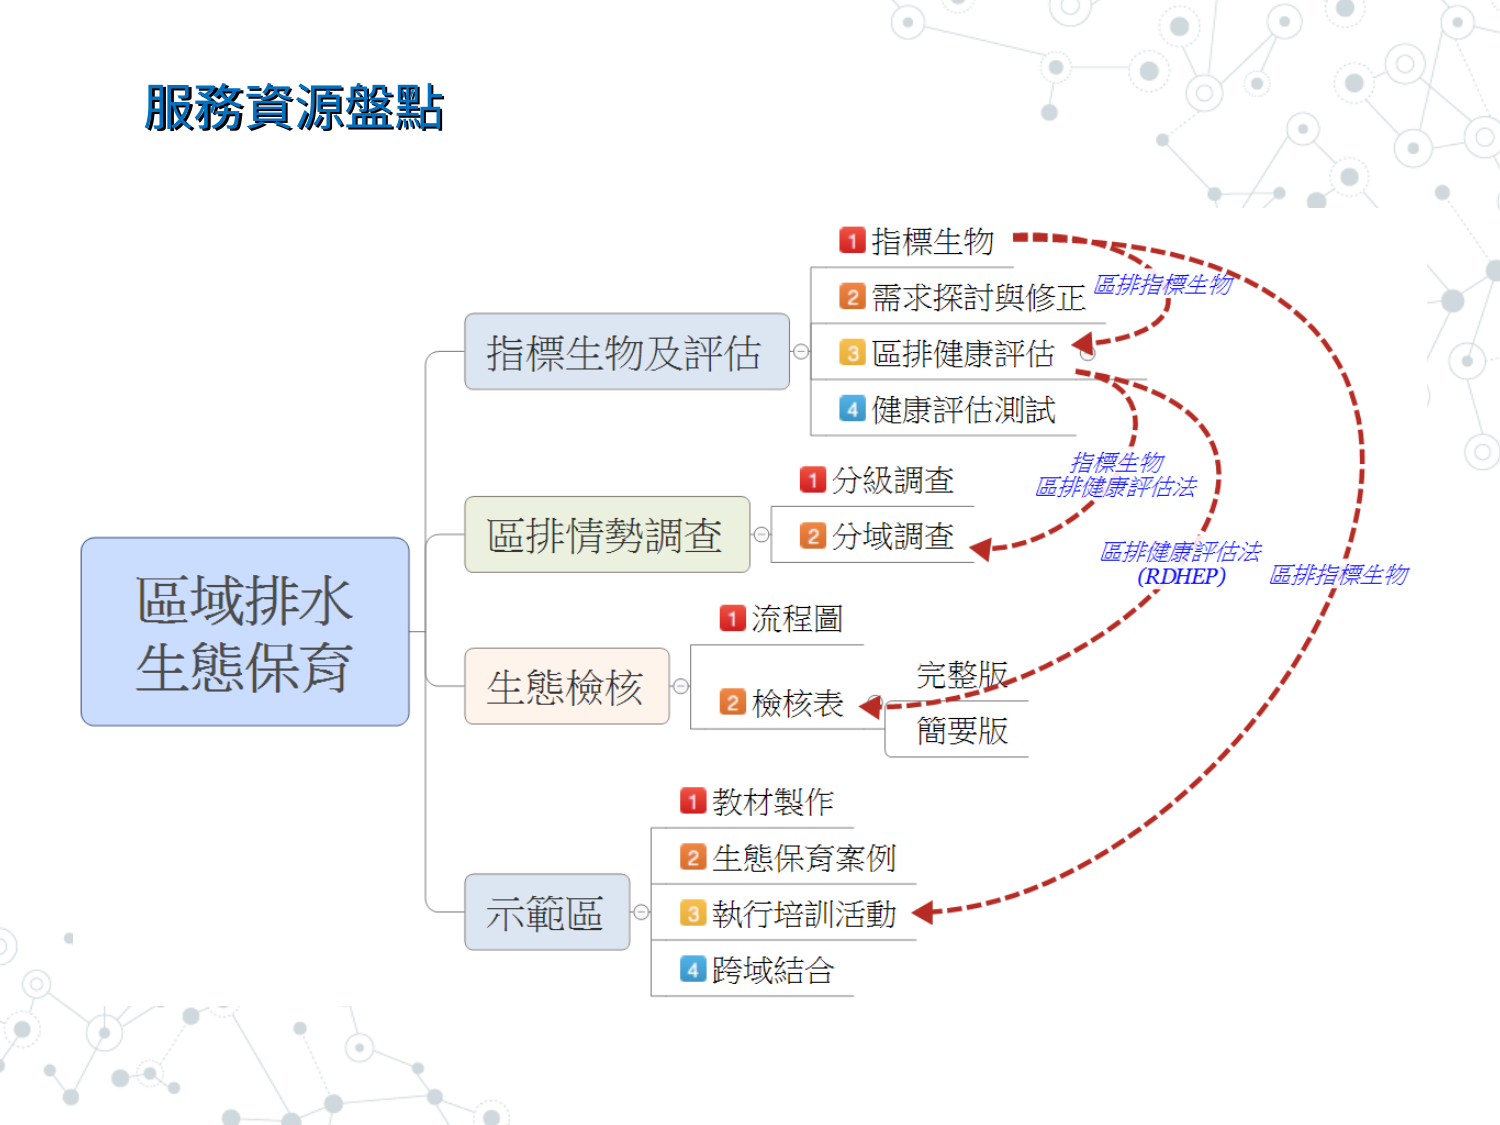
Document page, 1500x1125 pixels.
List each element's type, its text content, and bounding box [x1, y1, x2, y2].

text_box 服務資源盤點 [128, 67, 1372, 208]
picture [73, 208, 1427, 1006]
